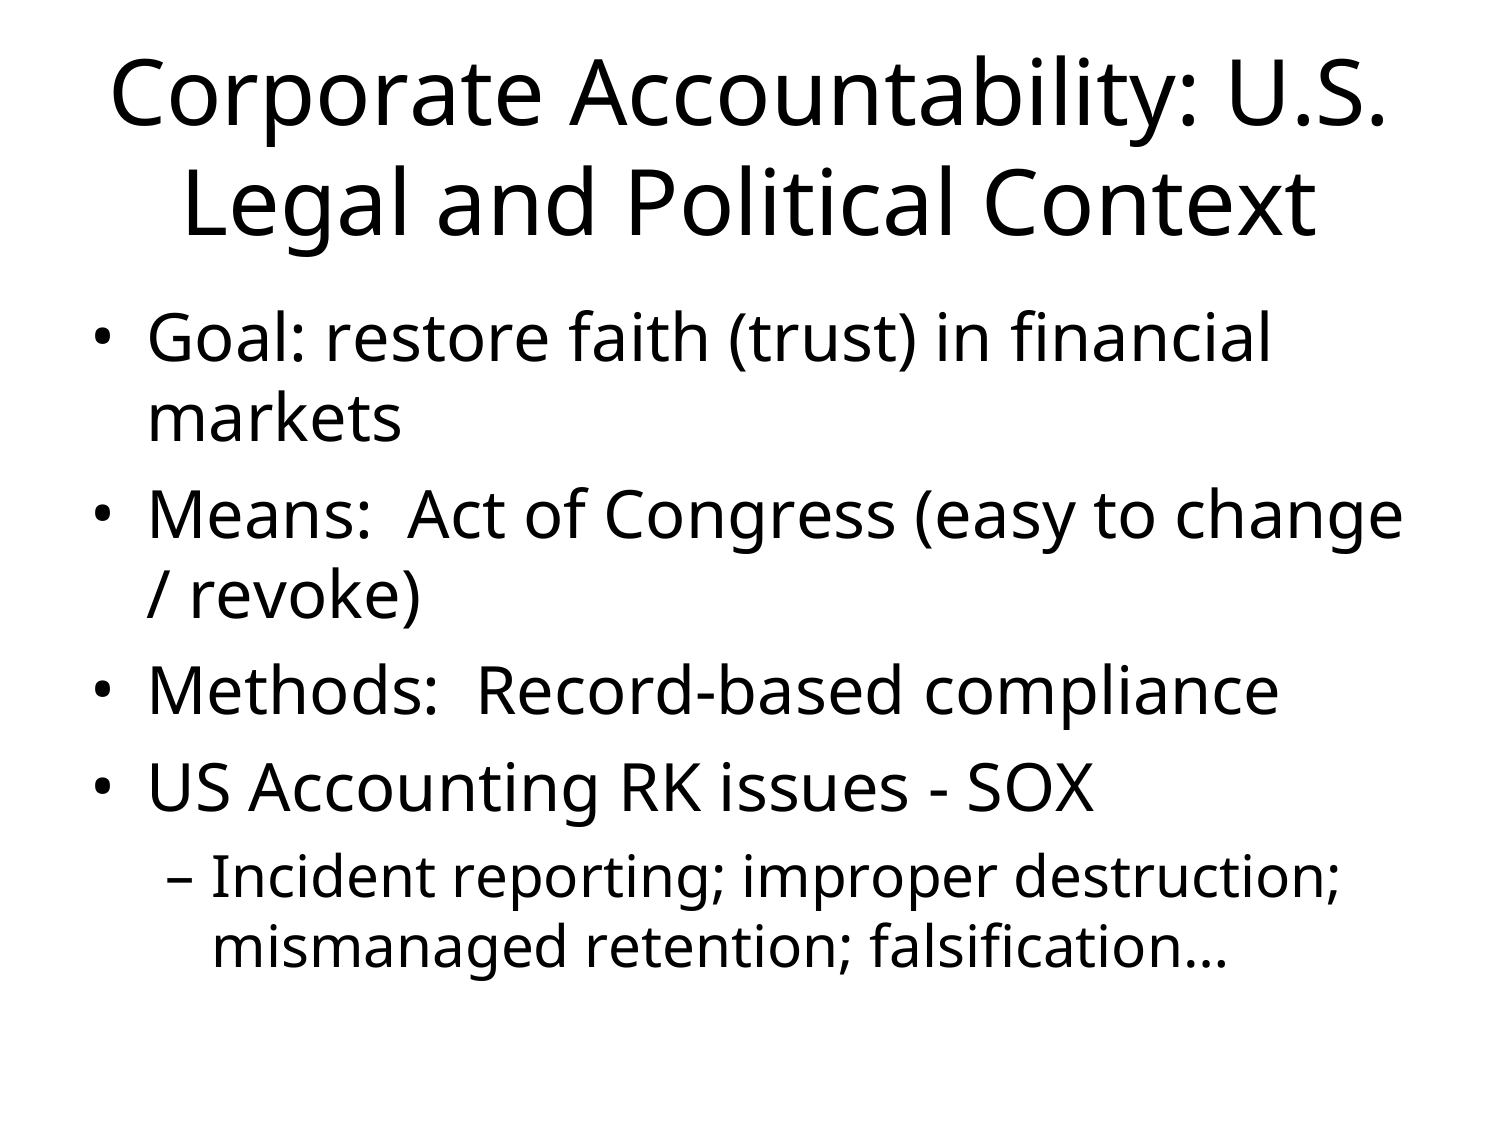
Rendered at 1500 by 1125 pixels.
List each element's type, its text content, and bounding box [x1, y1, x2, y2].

list Goal: restore faith (trust) in financial markets Means: Act of Congress (easy to change / revoke) Methods: Record-based compliance US Accounting RK issues - SOX Incident reporting; improper destruction; mismanaged retention; falsification… [75, 287, 1426, 1000]
title Corporate Accountability: U.S. Legal and Political Context [0, 26, 1500, 262]
